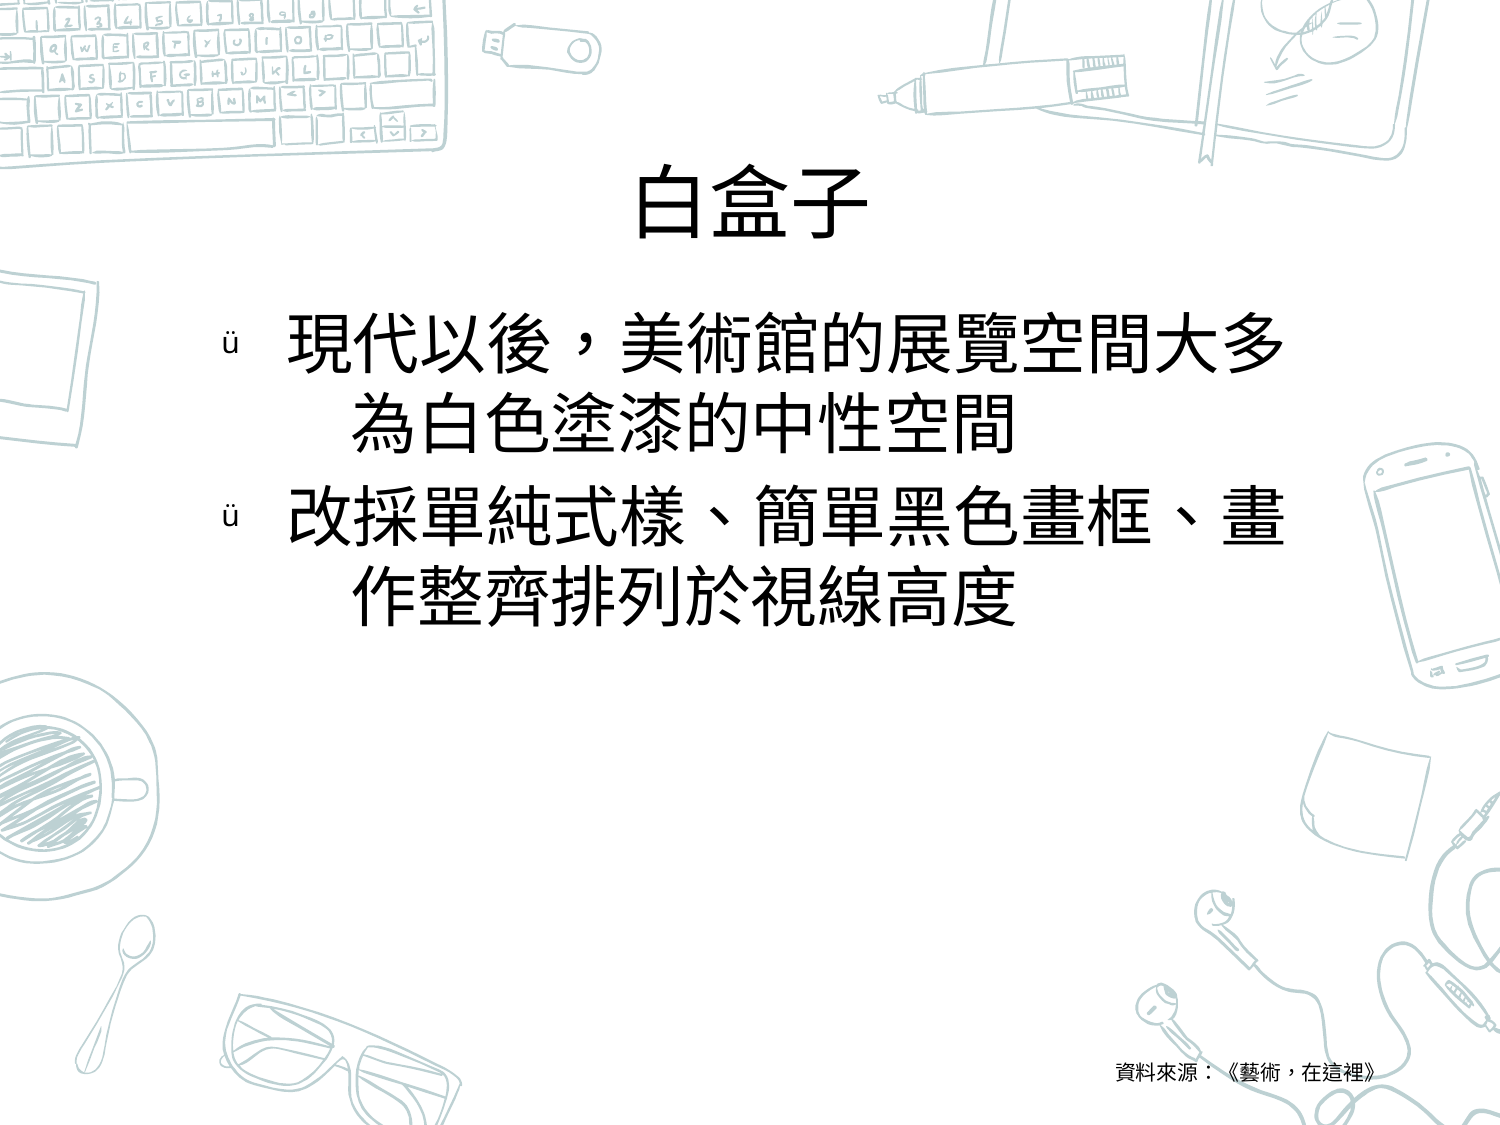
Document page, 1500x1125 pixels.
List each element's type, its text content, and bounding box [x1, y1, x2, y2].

title 白盒子 [185, 136, 1315, 264]
list 現代以後，美術館的展覽空間大多為白色塗漆的中性空間 改採單純式樣、簡單黑色畫框、畫作整齊排列於視線高度 [185, 287, 1315, 1053]
text_box 資料來源：《藝術，在這裡》 [1090, 1052, 1500, 1093]
